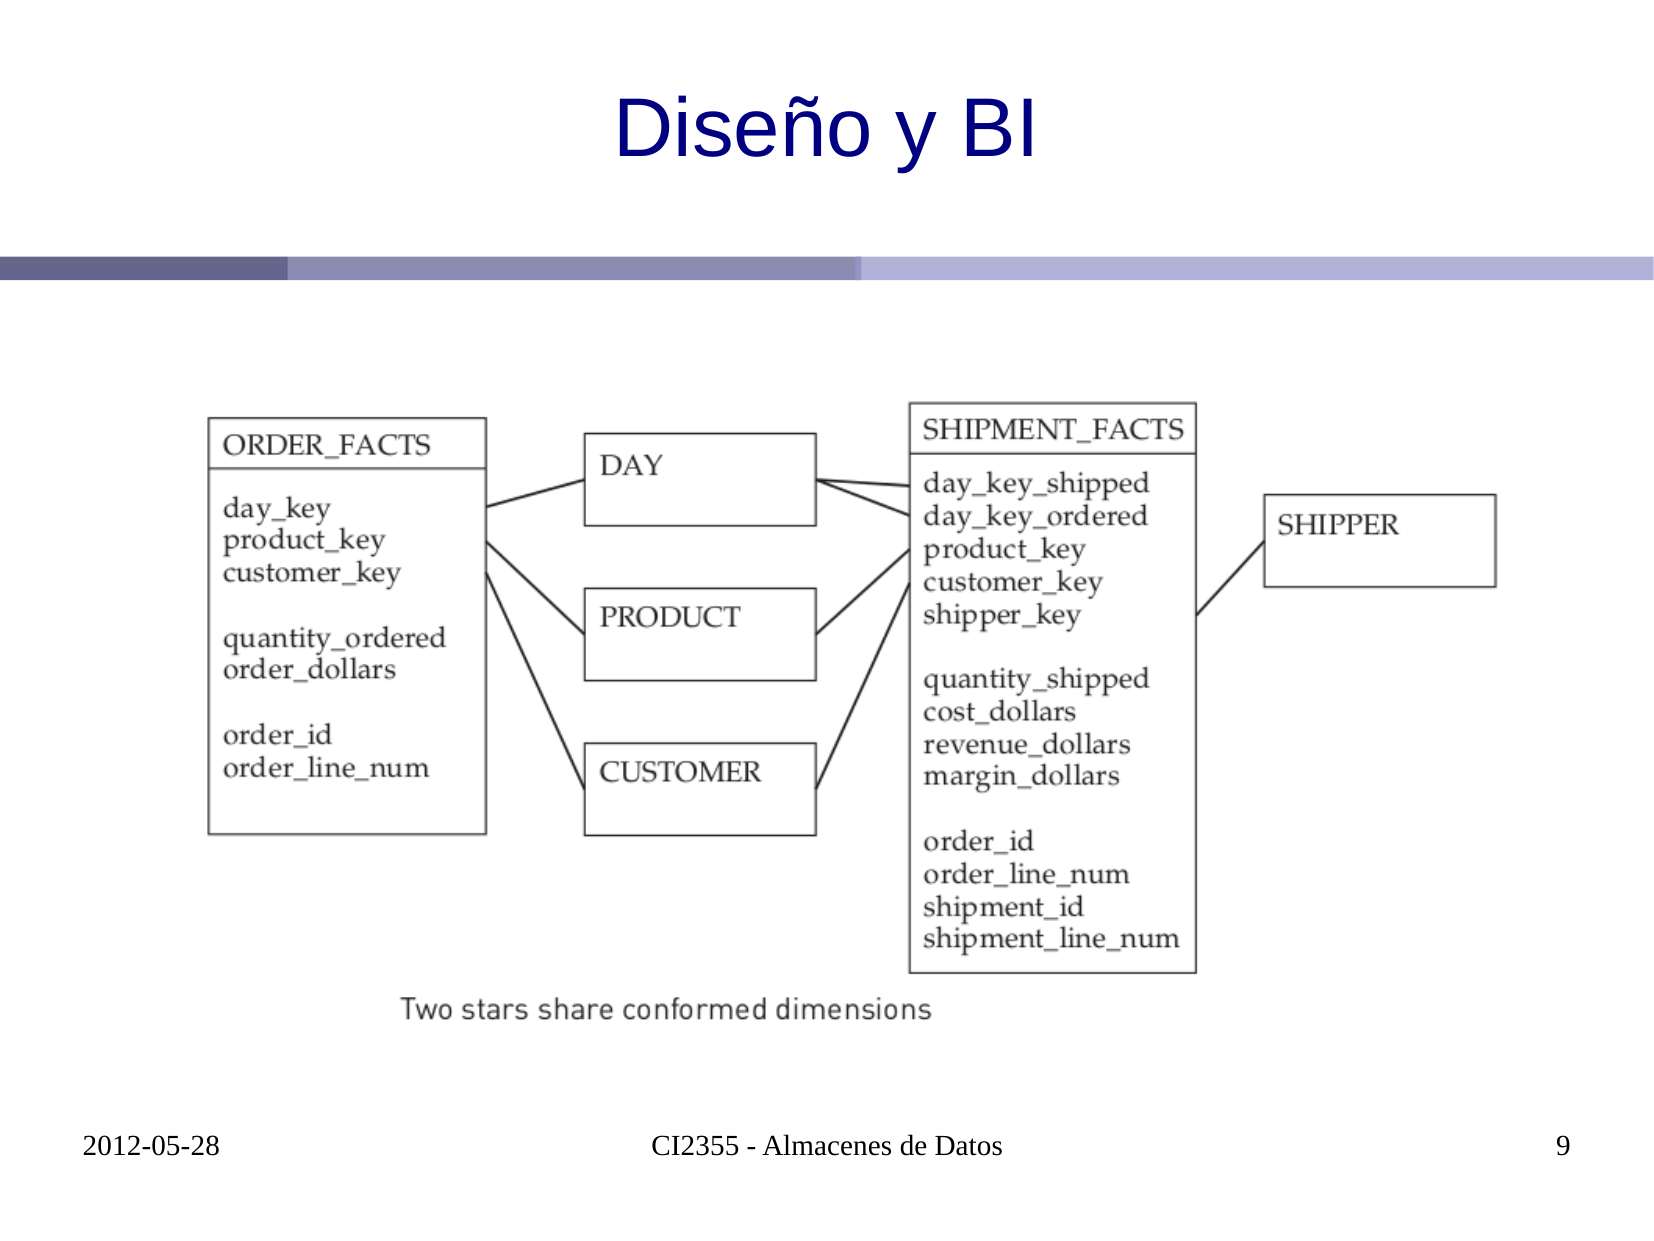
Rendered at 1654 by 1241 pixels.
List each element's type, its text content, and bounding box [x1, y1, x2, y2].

picture [153, 383, 1513, 1032]
title Diseño y BI [0, 0, 1654, 257]
